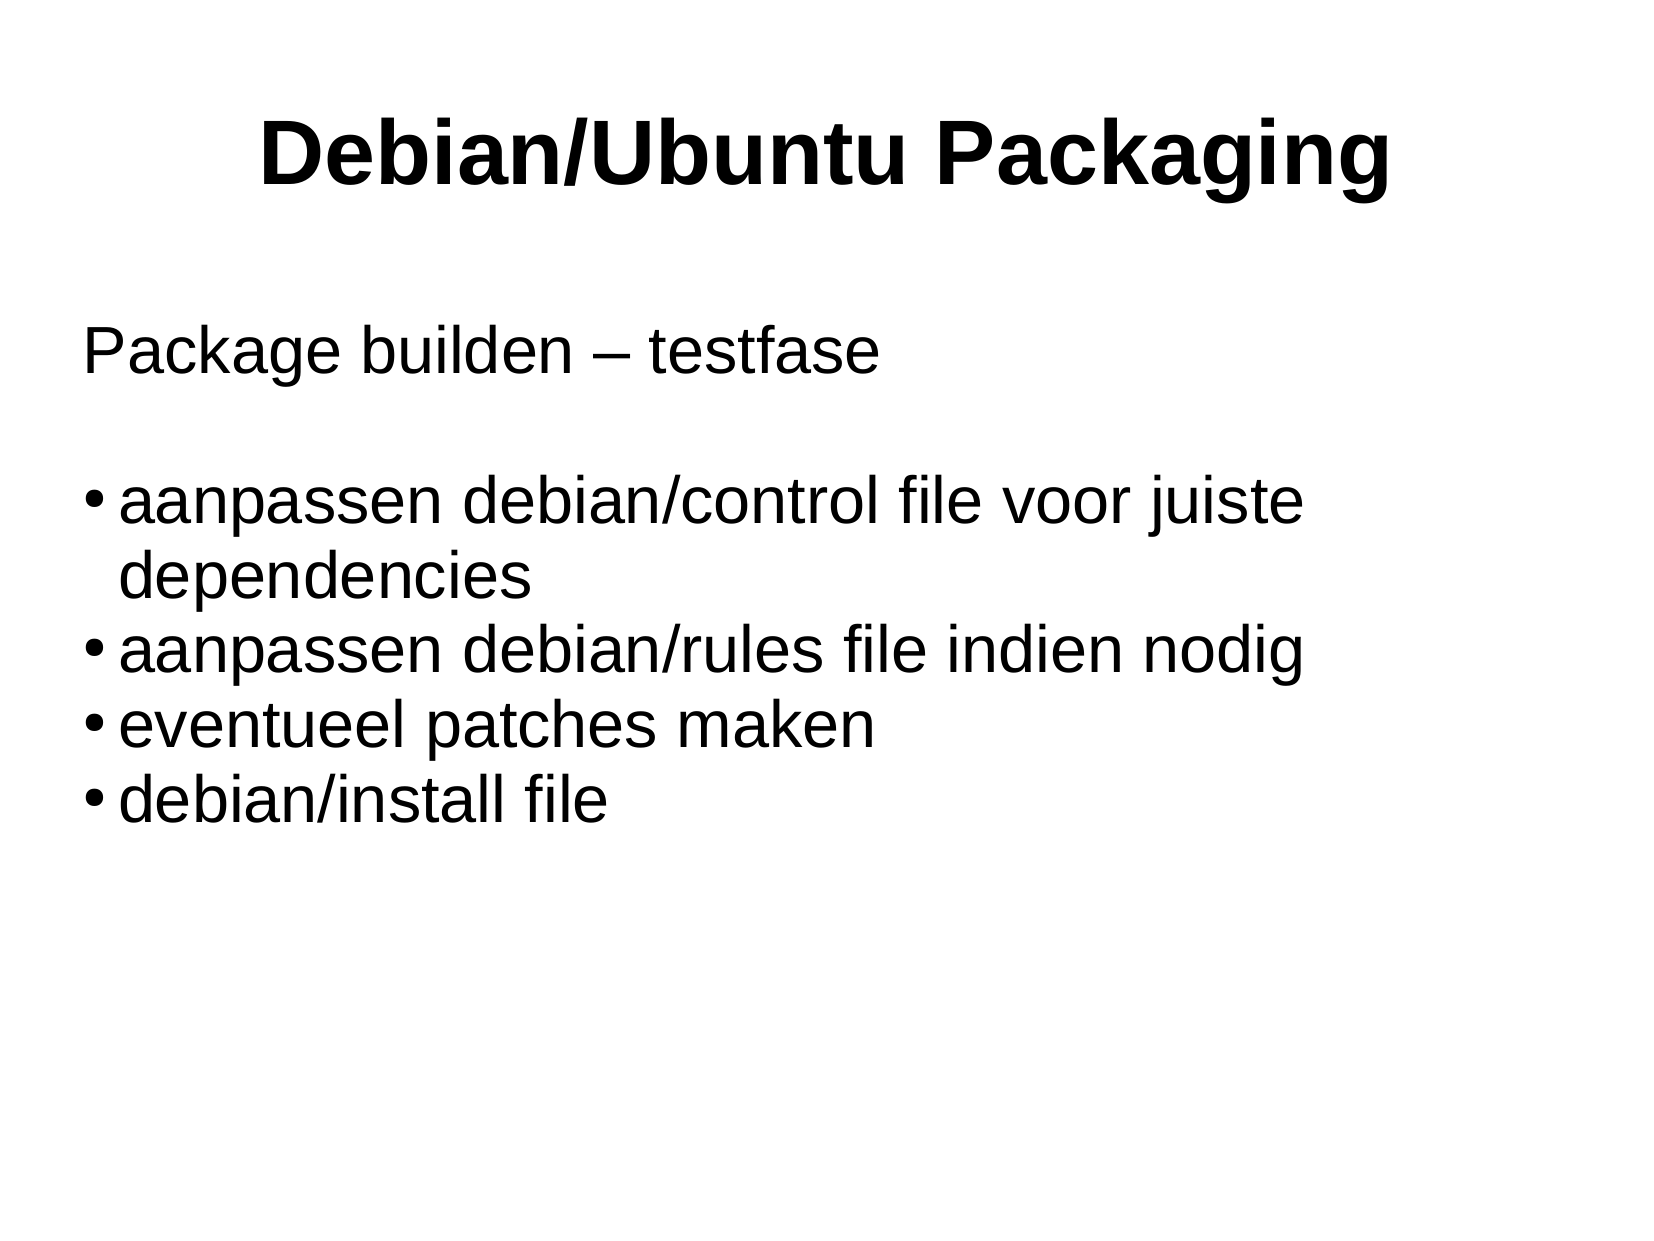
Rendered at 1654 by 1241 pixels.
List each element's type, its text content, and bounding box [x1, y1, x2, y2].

subtitle Package builden – testfase aanpassen debian/control file voor juiste dependencies aanpassen debian/rules file indien nodig eventueel patches maken debian/install file [82, 290, 1571, 1010]
title Debian/Ubuntu Packaging [82, 49, 1571, 257]
